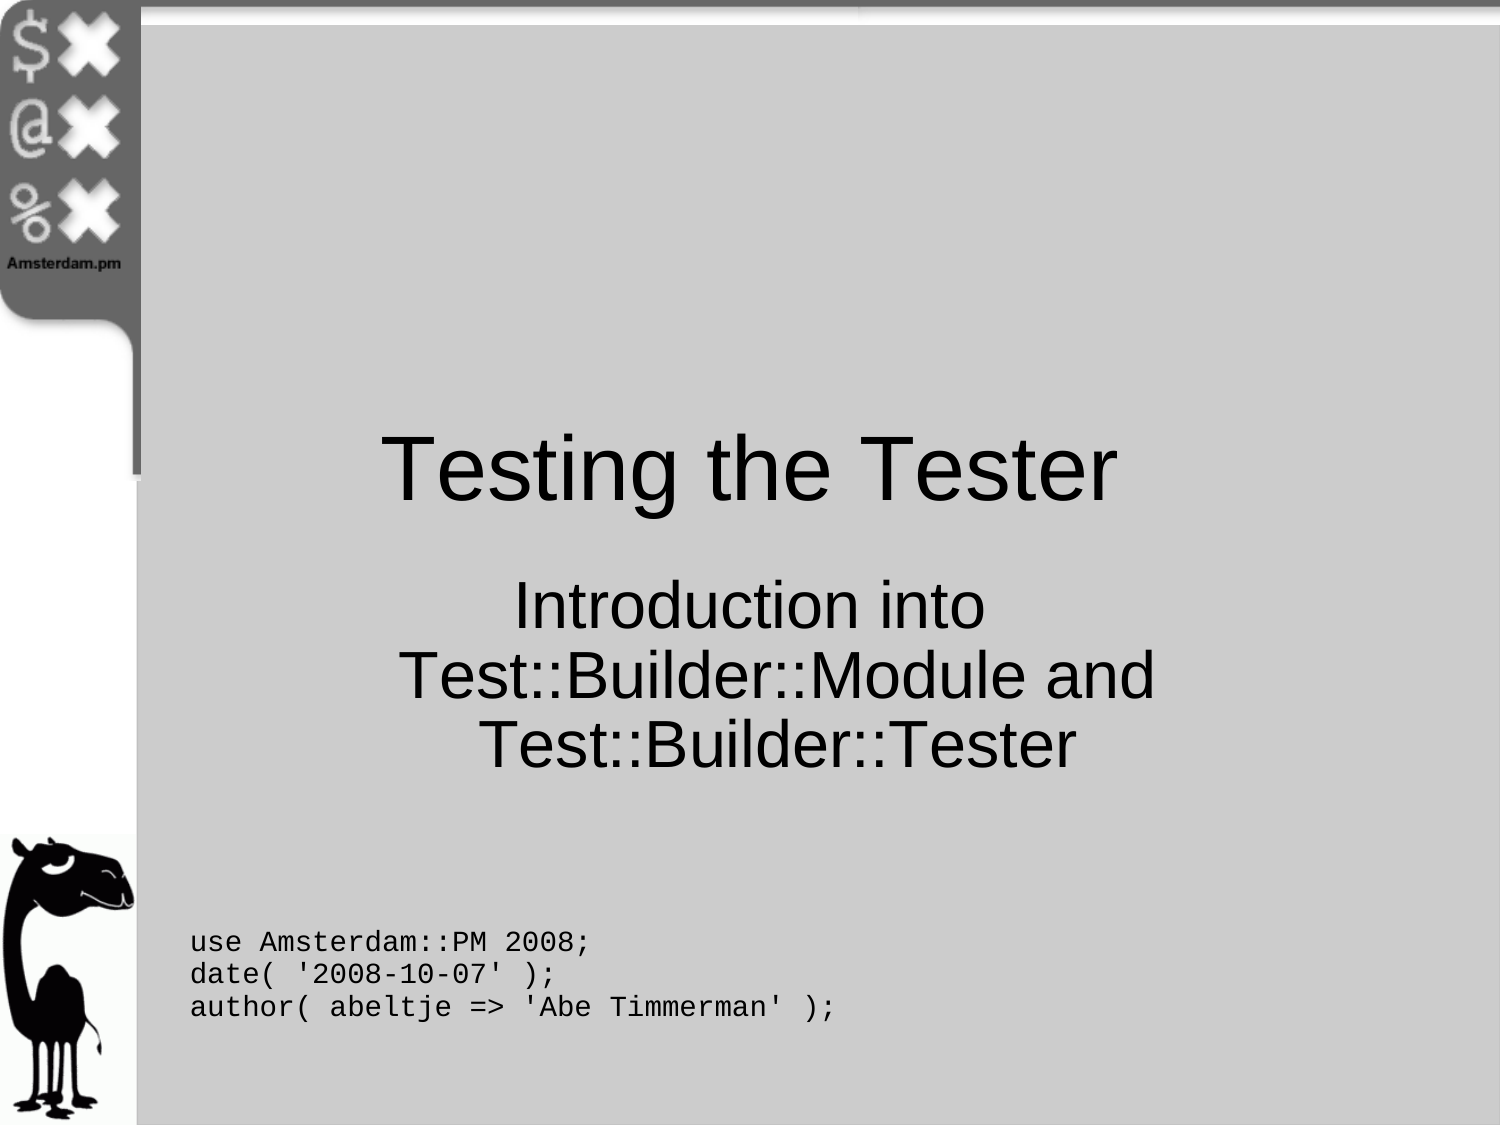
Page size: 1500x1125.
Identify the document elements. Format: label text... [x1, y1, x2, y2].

title Testing the Tester [112, 374, 1388, 563]
text_box use Amsterdam::PM 2008; date( '2008-10-07' ); author( abeltje => 'Abe Timmerman' ); [175, 915, 853, 1031]
picture [0, 834, 136, 1125]
subtitle Introduction into Test::Builder::Module and Test::Builder::Tester [225, 560, 1276, 926]
picture [0, 0, 1500, 481]
